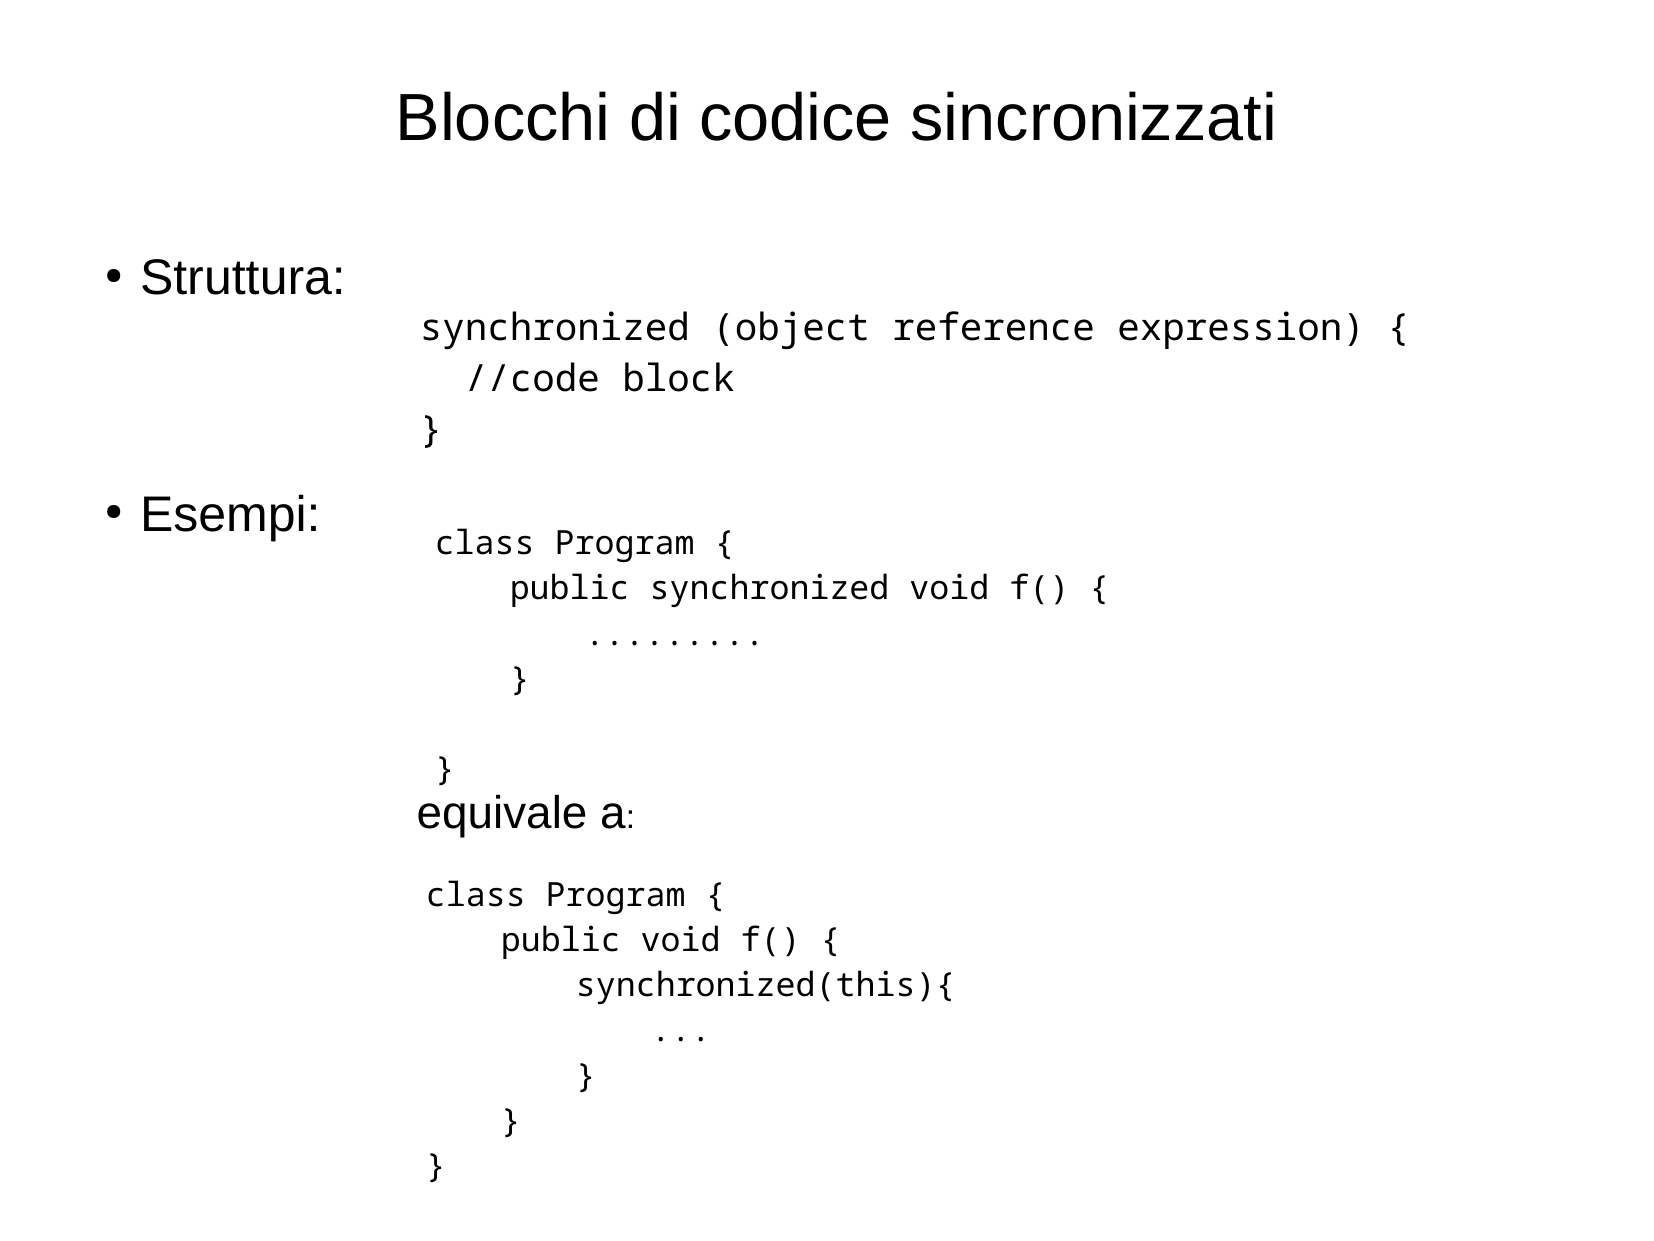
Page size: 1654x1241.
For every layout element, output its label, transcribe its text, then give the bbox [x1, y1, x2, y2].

text_box class Program { public void f() { synchronized(this){ ... } } } [411, 847, 1201, 1241]
text_box Esempi: [90, 478, 1561, 550]
text_box Struttura: [90, 242, 1561, 313]
text_box synchronized (object reference expression) { //code block } [405, 293, 1654, 439]
text_box class Program { public synchronized void f() { ......... } } [420, 511, 1654, 798]
title Blocchi di codice sincronizzati [30, 13, 1621, 222]
text_box equivale a: [401, 780, 1362, 847]
